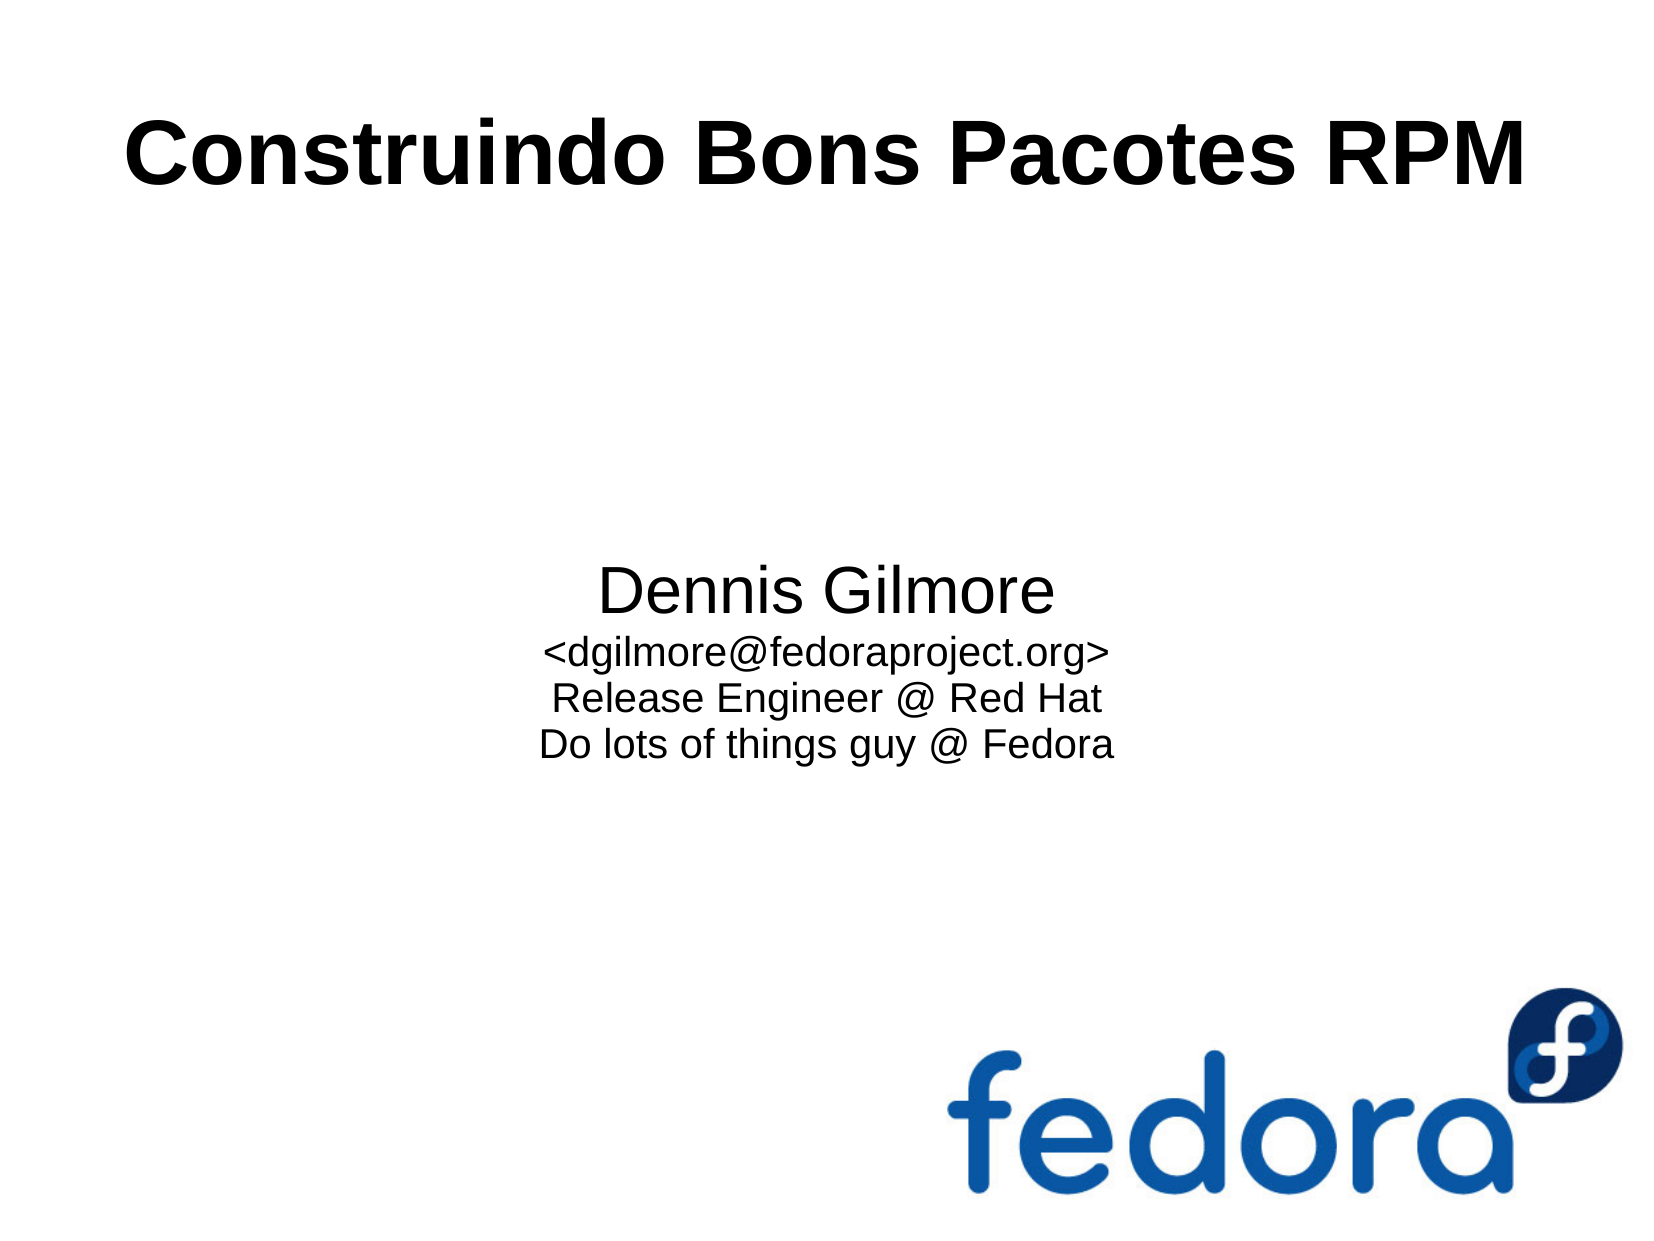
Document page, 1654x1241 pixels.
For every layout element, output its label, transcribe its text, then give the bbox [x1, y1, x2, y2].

title Construindo Bons Pacotes RPM [82, 49, 1571, 257]
picture [925, 967, 1651, 1227]
subtitle Dennis Gilmore <dgilmore@fedoraproject.org> Release Engineer @ Red Hat Do lots of things guy @ Fedora [82, 290, 1571, 1109]
